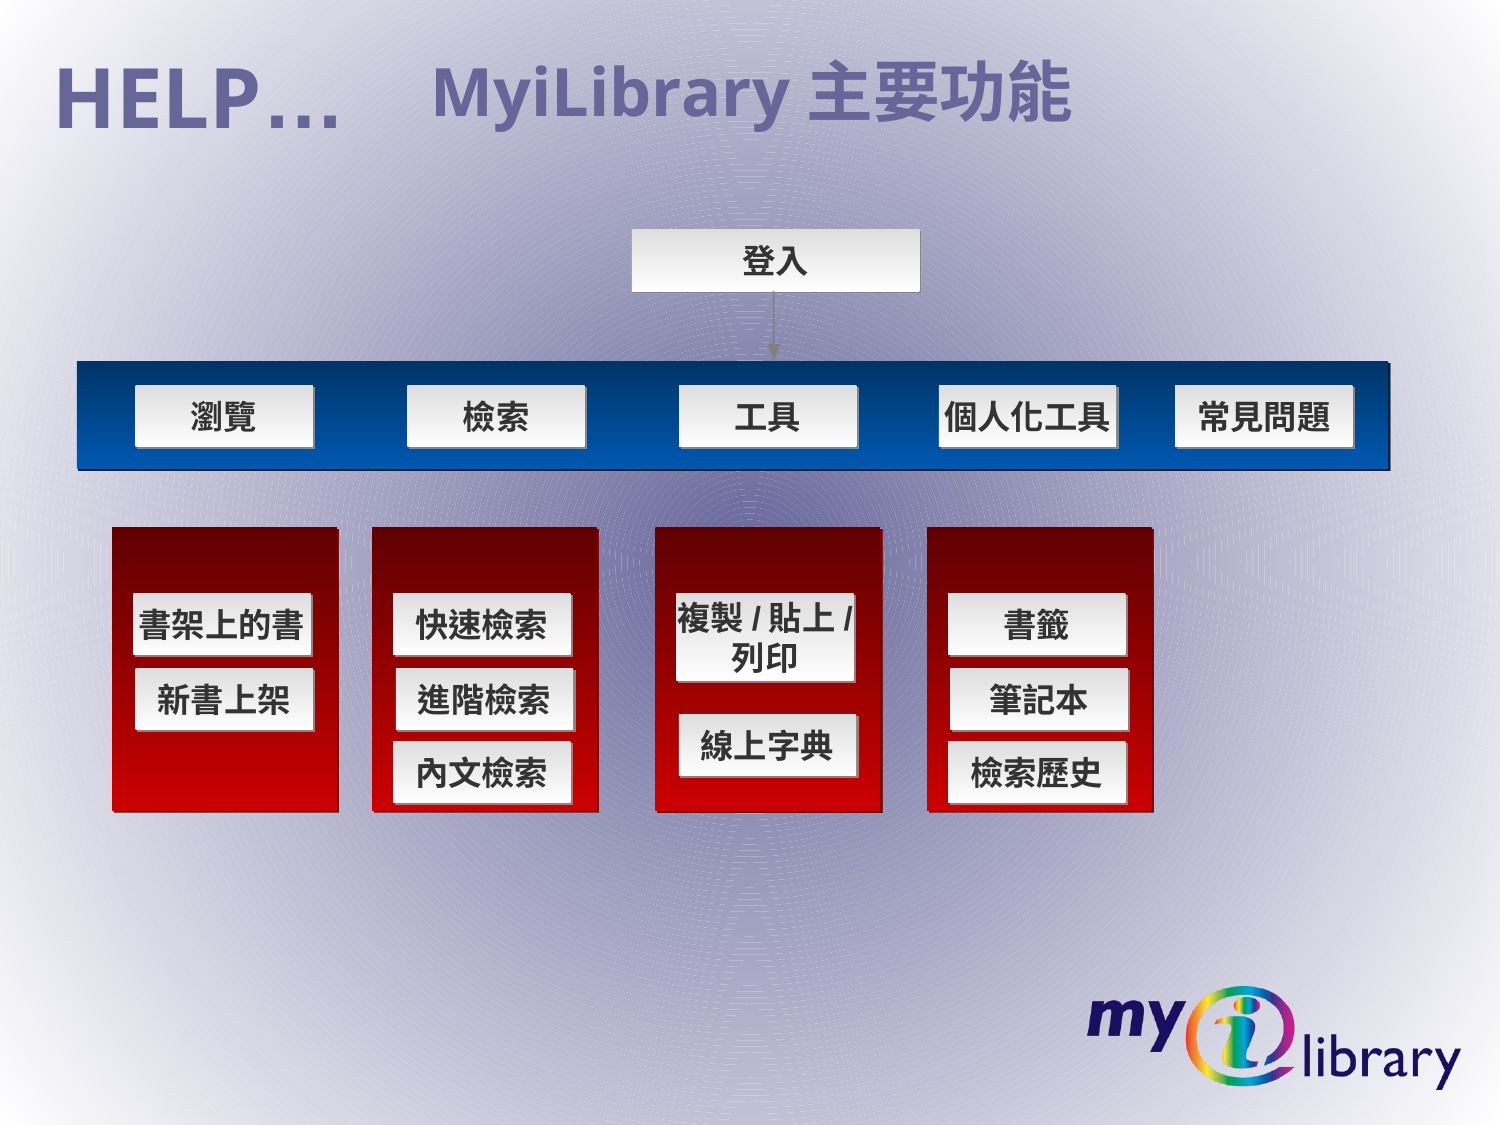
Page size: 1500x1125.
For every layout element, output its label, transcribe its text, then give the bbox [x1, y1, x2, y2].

text_box [655, 527, 880, 811]
text_box 書籤 [948, 593, 1125, 654]
text_box 快速檢索 [393, 593, 570, 654]
text_box 登入 [632, 230, 919, 291]
text_box 瀏覽 [136, 385, 313, 446]
text_box 常見問題 [1175, 385, 1352, 446]
text_box 筆記本 [950, 669, 1128, 730]
text_box [927, 527, 1152, 811]
text_box [372, 527, 597, 811]
text_box 工具 [679, 385, 856, 446]
text_box 內文檢索 [393, 742, 570, 803]
text_box 進階檢索 [396, 669, 573, 730]
text_box 複製/貼上/ 列印 [676, 593, 854, 681]
text_box 新書上架 [136, 669, 313, 730]
text_box [112, 527, 337, 811]
text_box [77, 362, 1388, 468]
title MyiLibrary主要功能 [76, 42, 1427, 231]
text_box 檢索歷史 [948, 742, 1125, 803]
text_box 檢索 [407, 385, 585, 446]
text_box 個人化工具 [939, 385, 1116, 446]
text_box 線上字典 [679, 714, 856, 775]
text_box 書架上的書 [133, 593, 310, 654]
